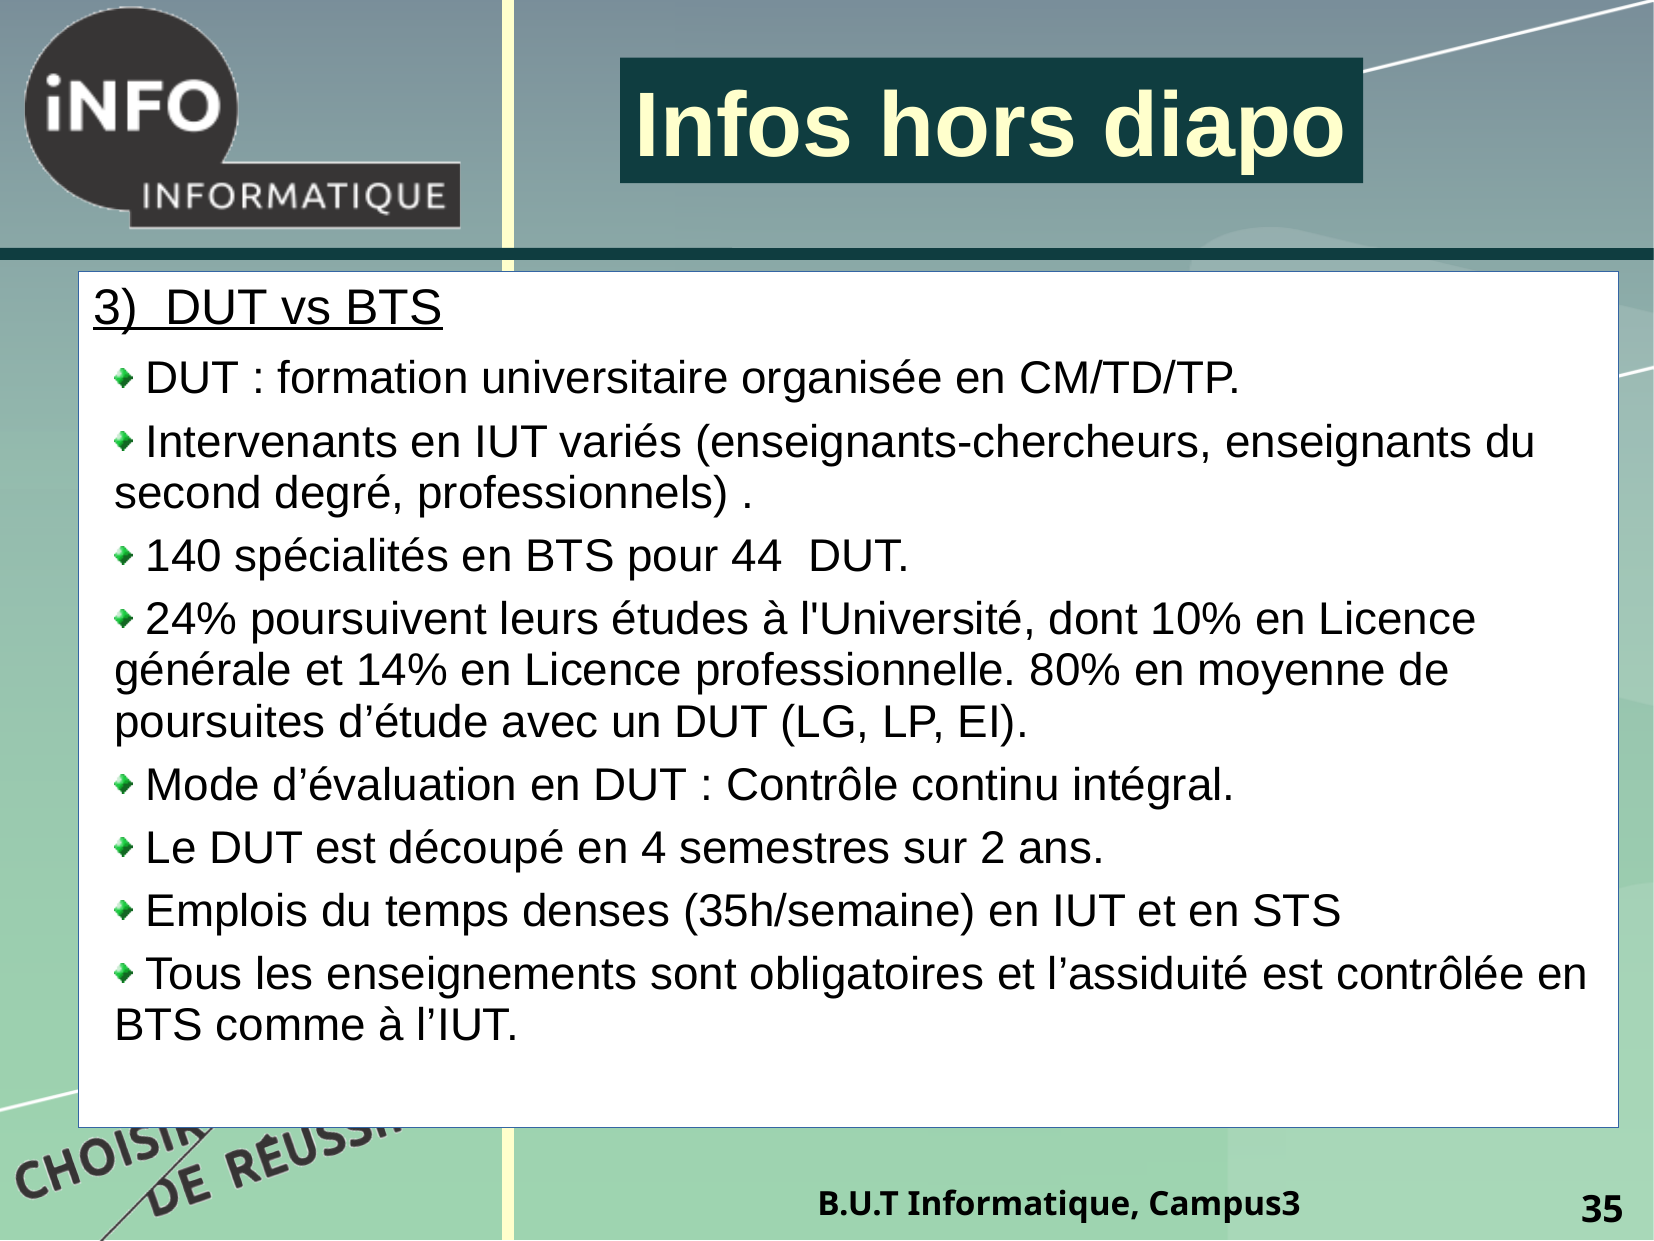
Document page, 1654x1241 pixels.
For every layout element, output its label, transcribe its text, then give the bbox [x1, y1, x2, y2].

text_box 3) DUT vs BTS DUT : formation universitaire organisée en CM/TD/TP. Intervenants en IUT variés (enseignants-chercheurs, enseignants du second degré, professionnels) . 140 spécialités en BTS pour 44 DUT. 24% poursuivent leurs études à l'Université, dont 10% en Licence générale et 14% en Licence professionnelle. 80% en moyenne de poursuites d’étude avec un DUT (LG, LP, EI). Mode d’évaluation en DUT : Contrôle continu intégral. Le DUT est découpé en 4 semestres sur 2 ans. Emplois du temps denses (35h/semaine) en IUT et en STS Tous les enseignements sont obligatoires et l’assiduité est contrôlée en BTS comme à l’IUT. [78, 271, 1619, 1128]
picture [514, 260, 1654, 1240]
picture [0, 260, 502, 1241]
picture [514, 0, 1654, 248]
text_box Infos hors diapo [620, 57, 1364, 184]
picture [0, 0, 502, 247]
